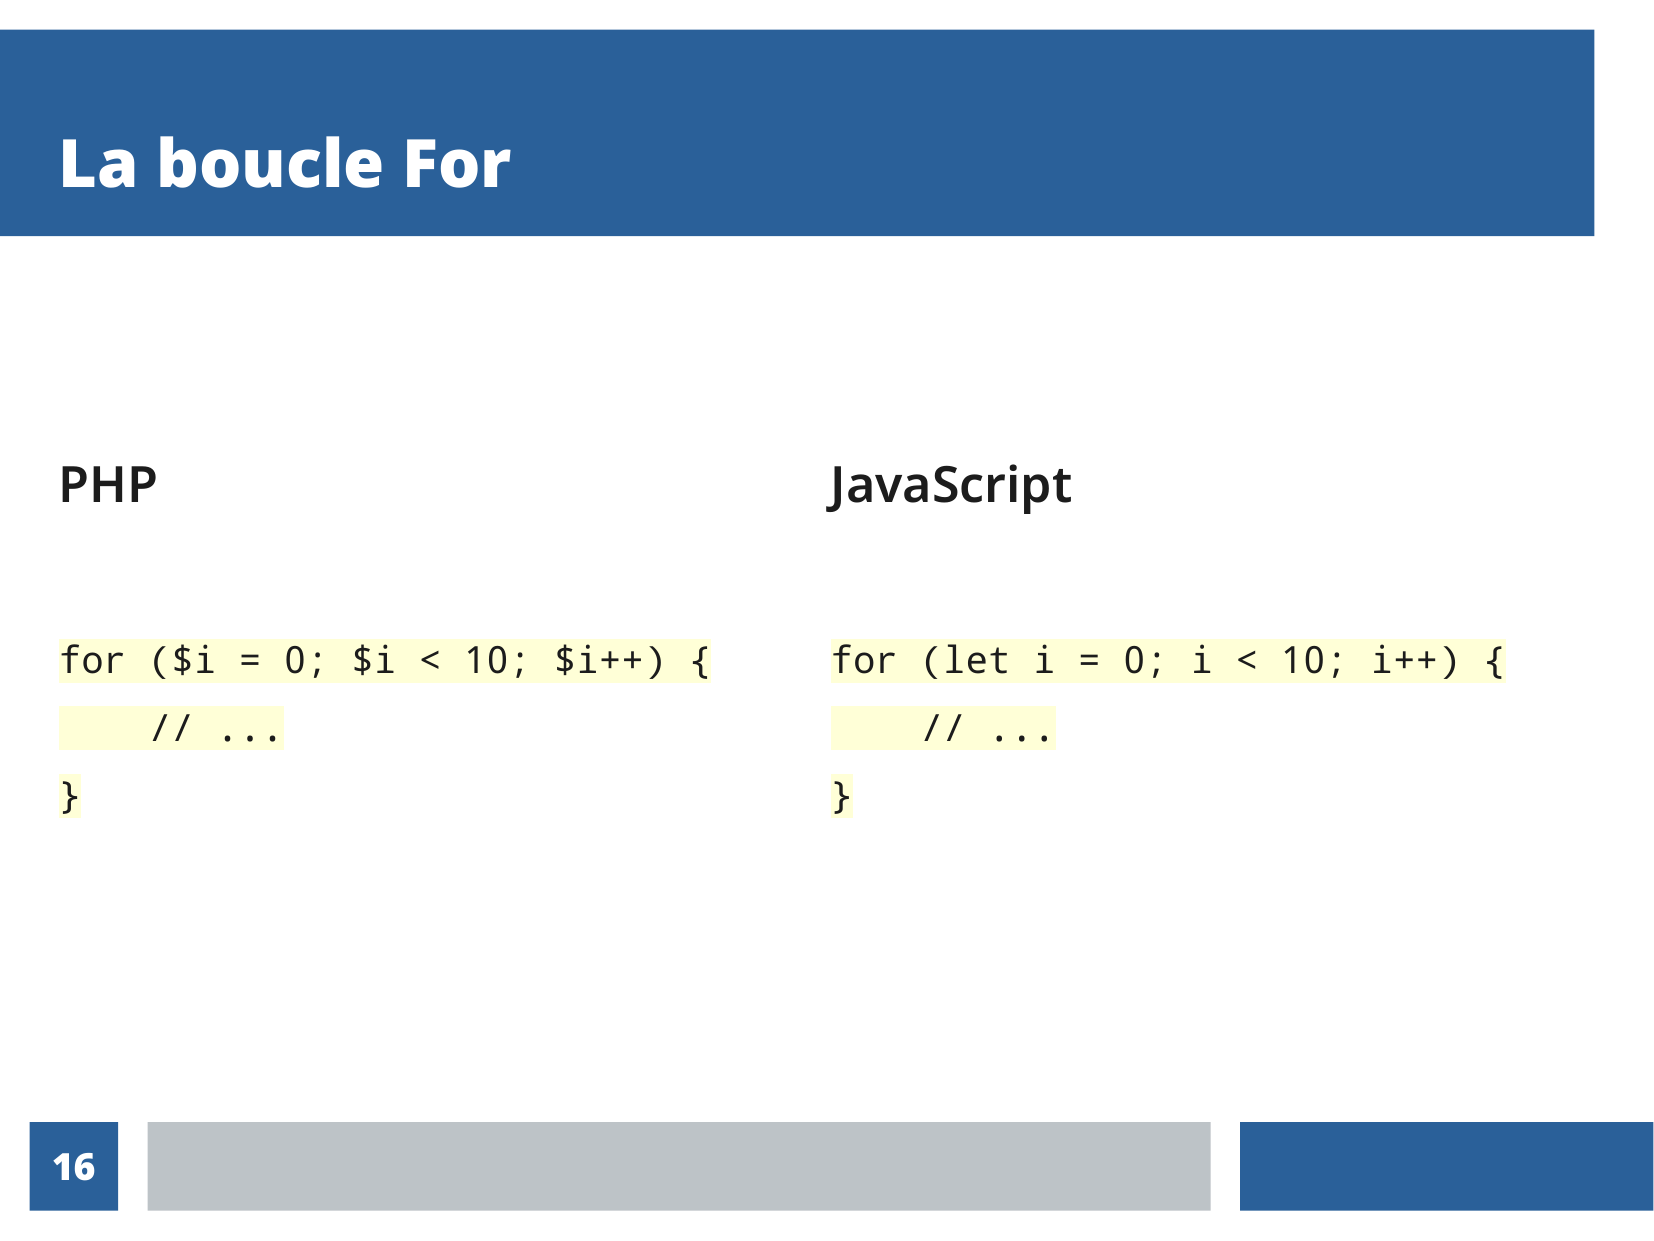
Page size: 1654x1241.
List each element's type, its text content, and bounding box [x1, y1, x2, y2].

title La boucle For [59, 59, 1595, 207]
list PHP for ($i = 0; $i < 10; $i++) { // ... } [59, 448, 794, 1093]
list JavaScript for (let i = 0; i < 10; i++) { // ... } [830, 448, 1566, 1093]
